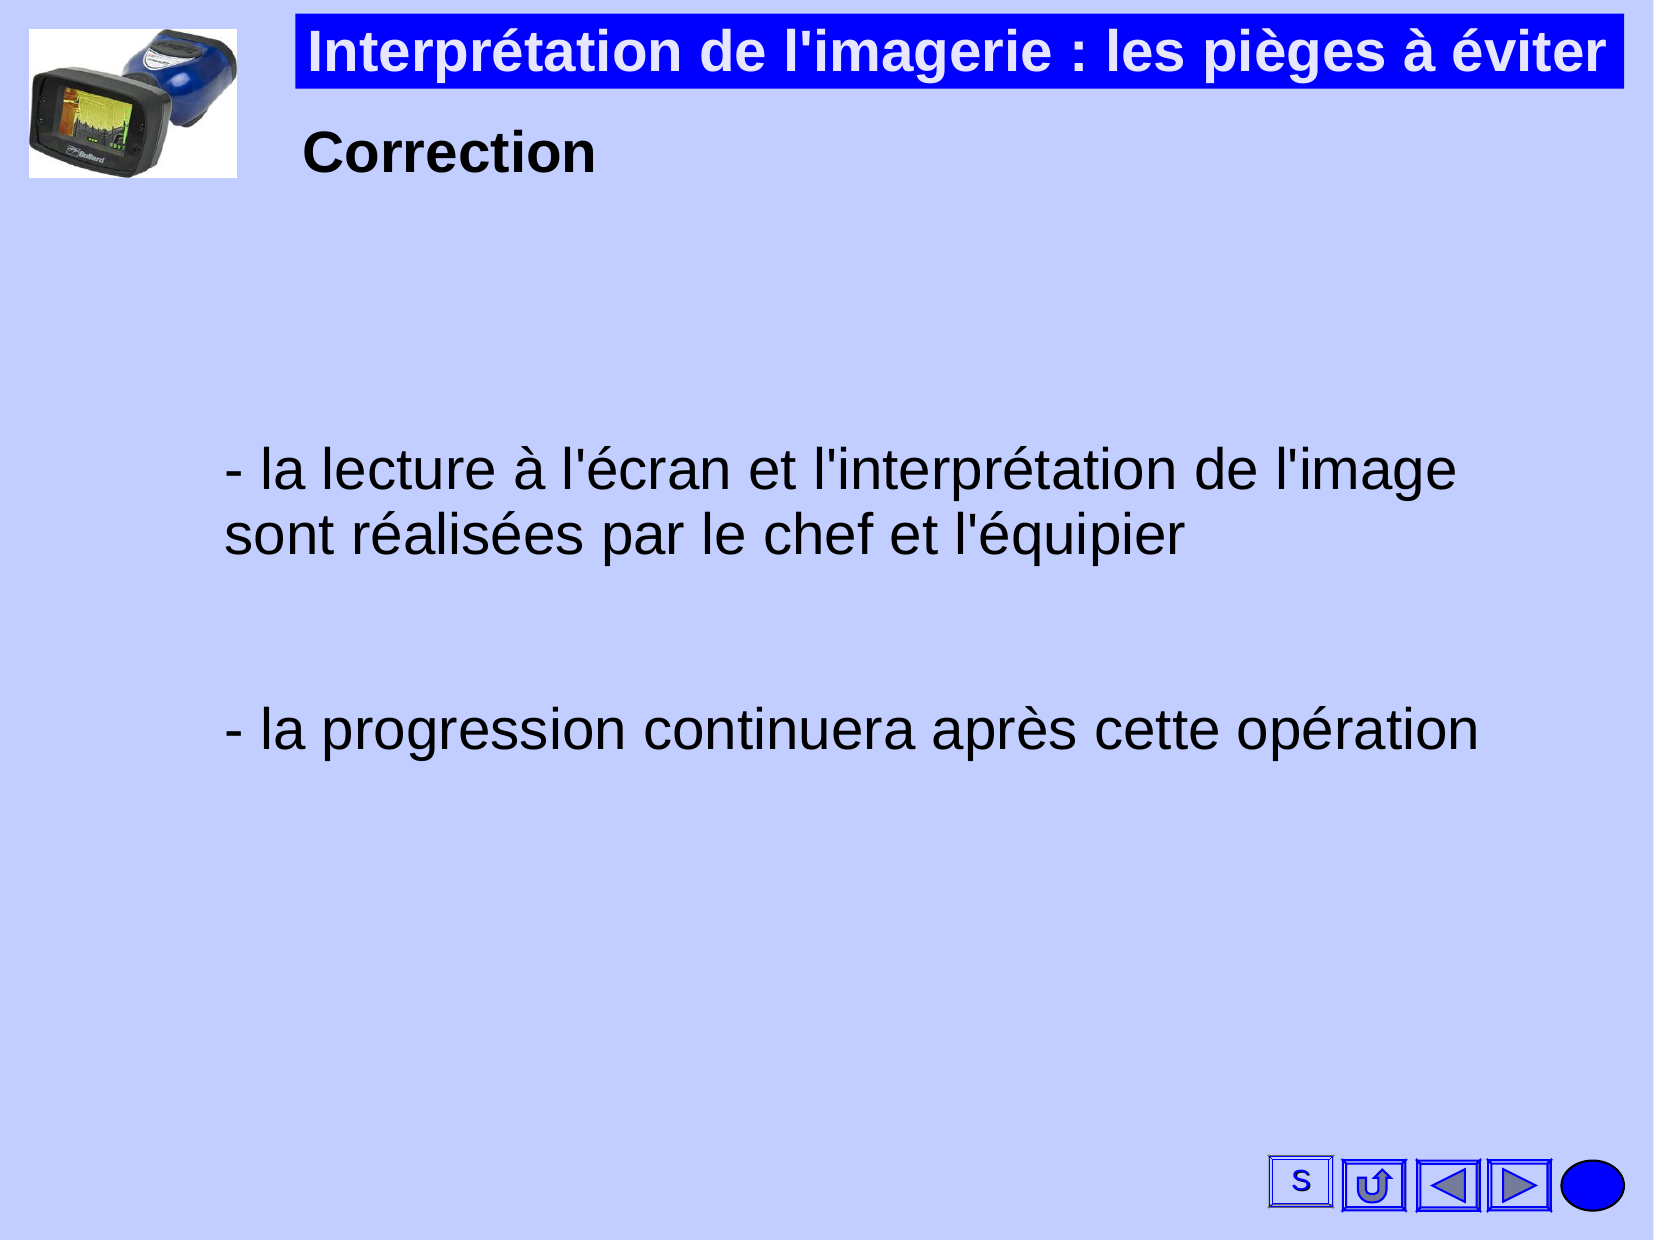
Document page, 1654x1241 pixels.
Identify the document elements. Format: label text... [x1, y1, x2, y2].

picture [29, 29, 237, 178]
text_box Interprétation de l'imagerie : les pièges à éviter [295, 13, 1625, 89]
text_box Correction [287, 112, 613, 193]
text_box [1561, 1160, 1625, 1211]
text_box - la lecture à l'écran et l'interprétation de l'image sont réalisées par le chef et l'équipier - la progression continuera après cette opération [209, 428, 1506, 768]
